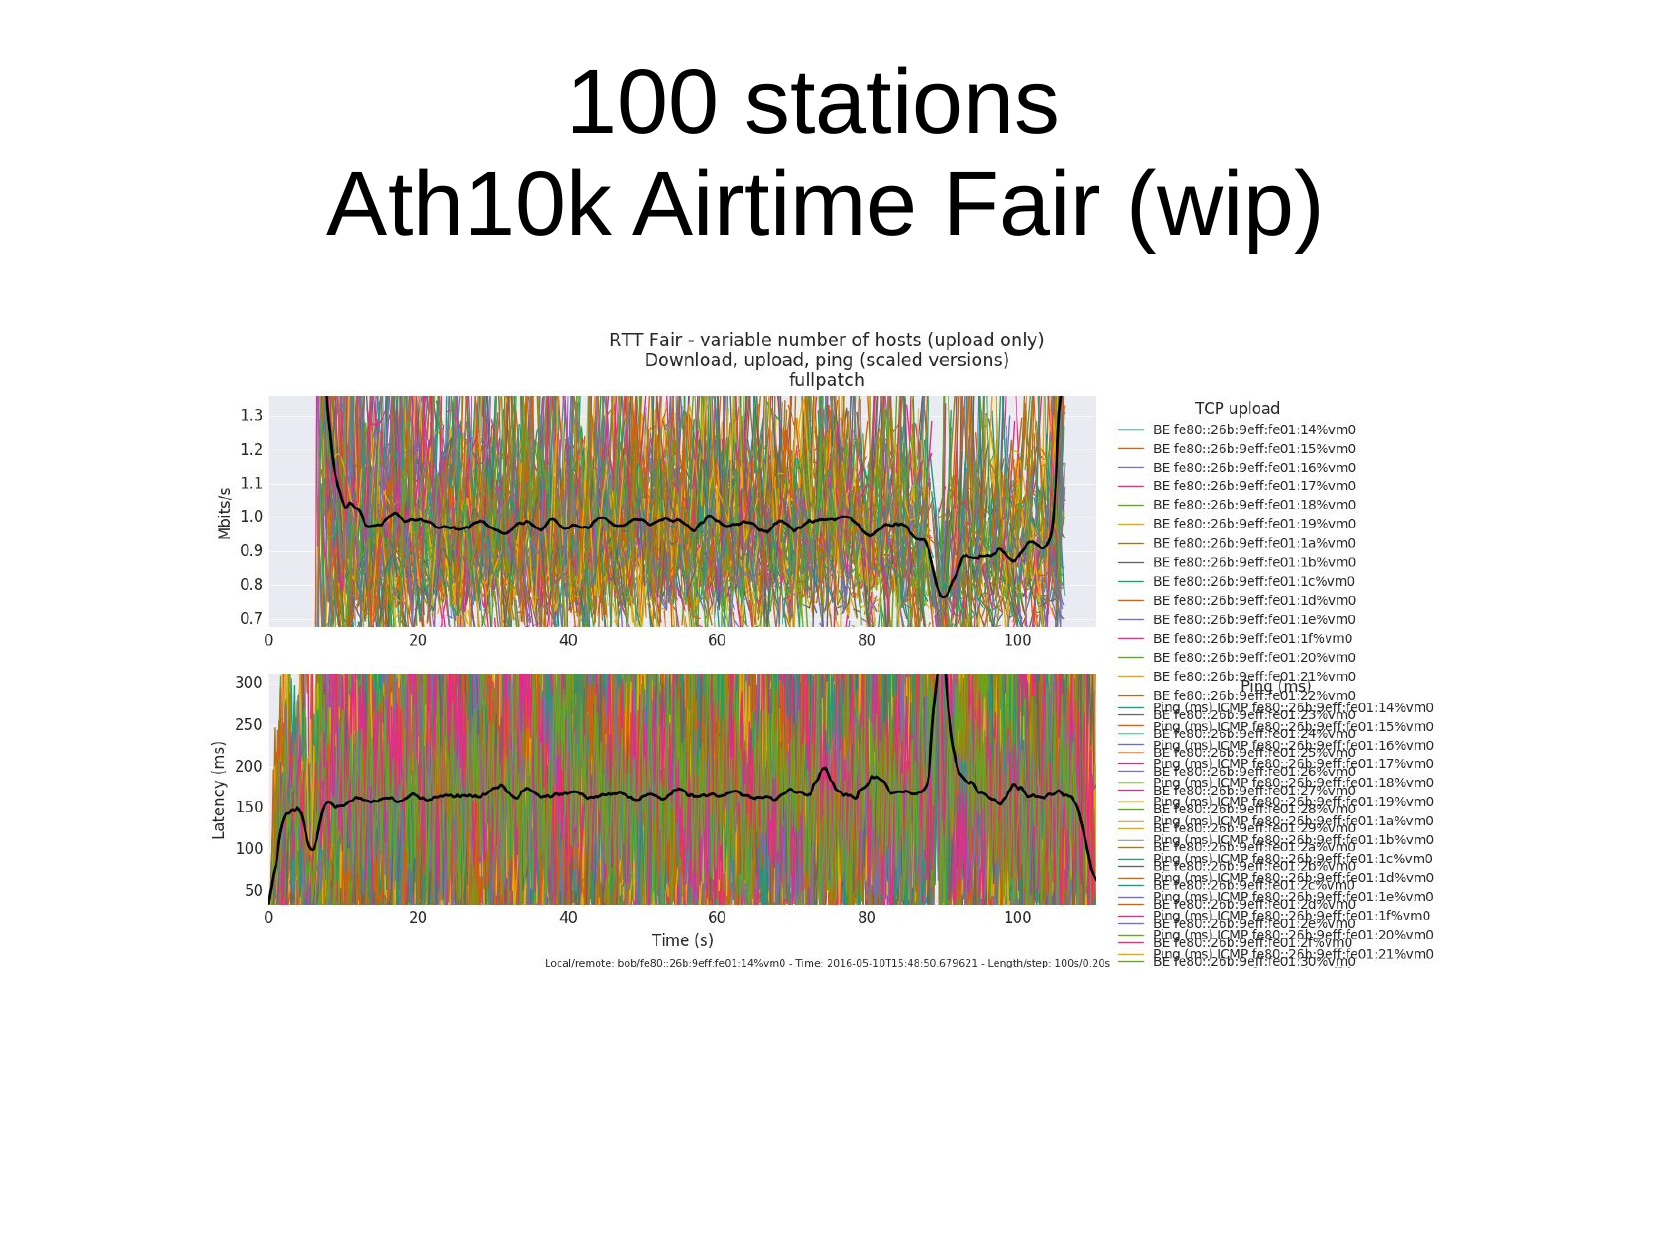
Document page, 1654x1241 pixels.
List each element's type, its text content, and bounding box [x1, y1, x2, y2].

title 100 stations Ath10k Airtime Fair (wip) [82, 49, 1571, 257]
picture [82, 332, 1571, 968]
